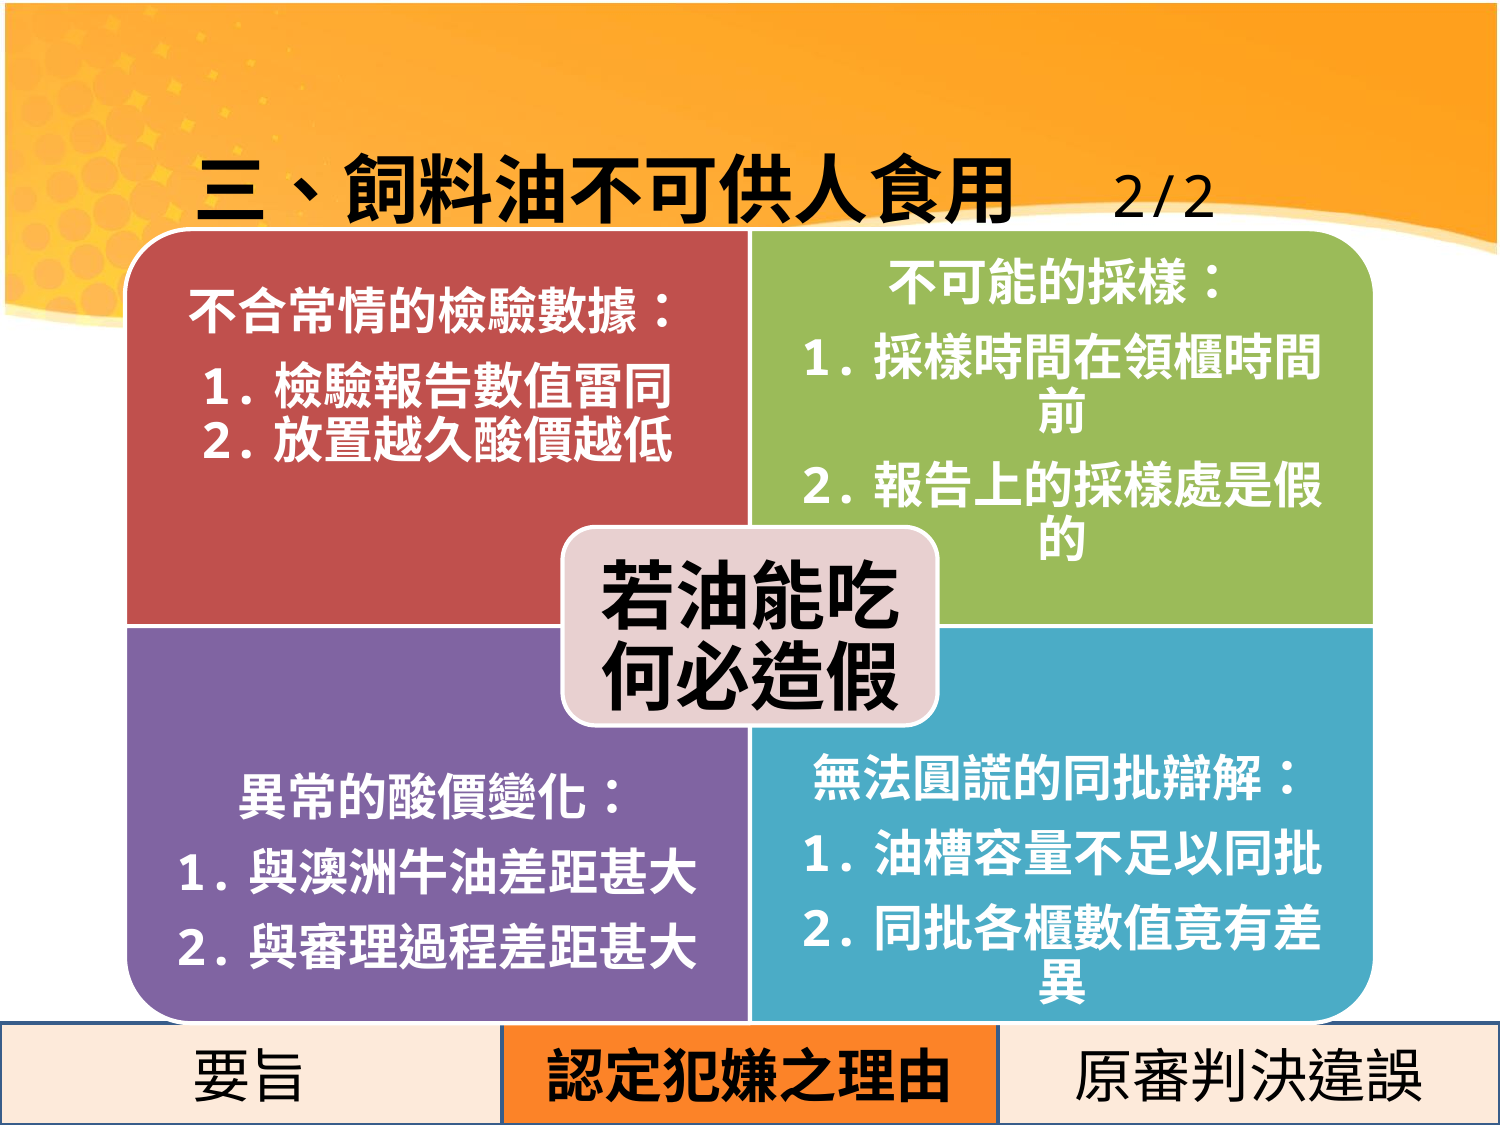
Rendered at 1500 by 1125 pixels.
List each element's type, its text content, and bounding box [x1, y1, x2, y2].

text_box 若油能吃何必造假 [562, 526, 938, 726]
title 三、飼料油不可供人食用 2/2 [75, 45, 1426, 233]
text_box 異常的酸價變化： 1.與澳洲牛油差距甚大 2.與審理過程差距甚大 [124, 626, 749, 1024]
text_box 不可能的採樣： 1.採樣時間在領櫃時間前 2.報告上的採樣處是假的 [749, 229, 1375, 626]
text_box 無法圓謊的同批辯解： 1.油槽容量不足以同批 2.同批各櫃數值竟有差異 [749, 626, 1375, 1024]
text_box 不合常情的檢驗數據： 1.檢驗報告數值雷同 2.放置越久酸價越低 [124, 229, 749, 626]
